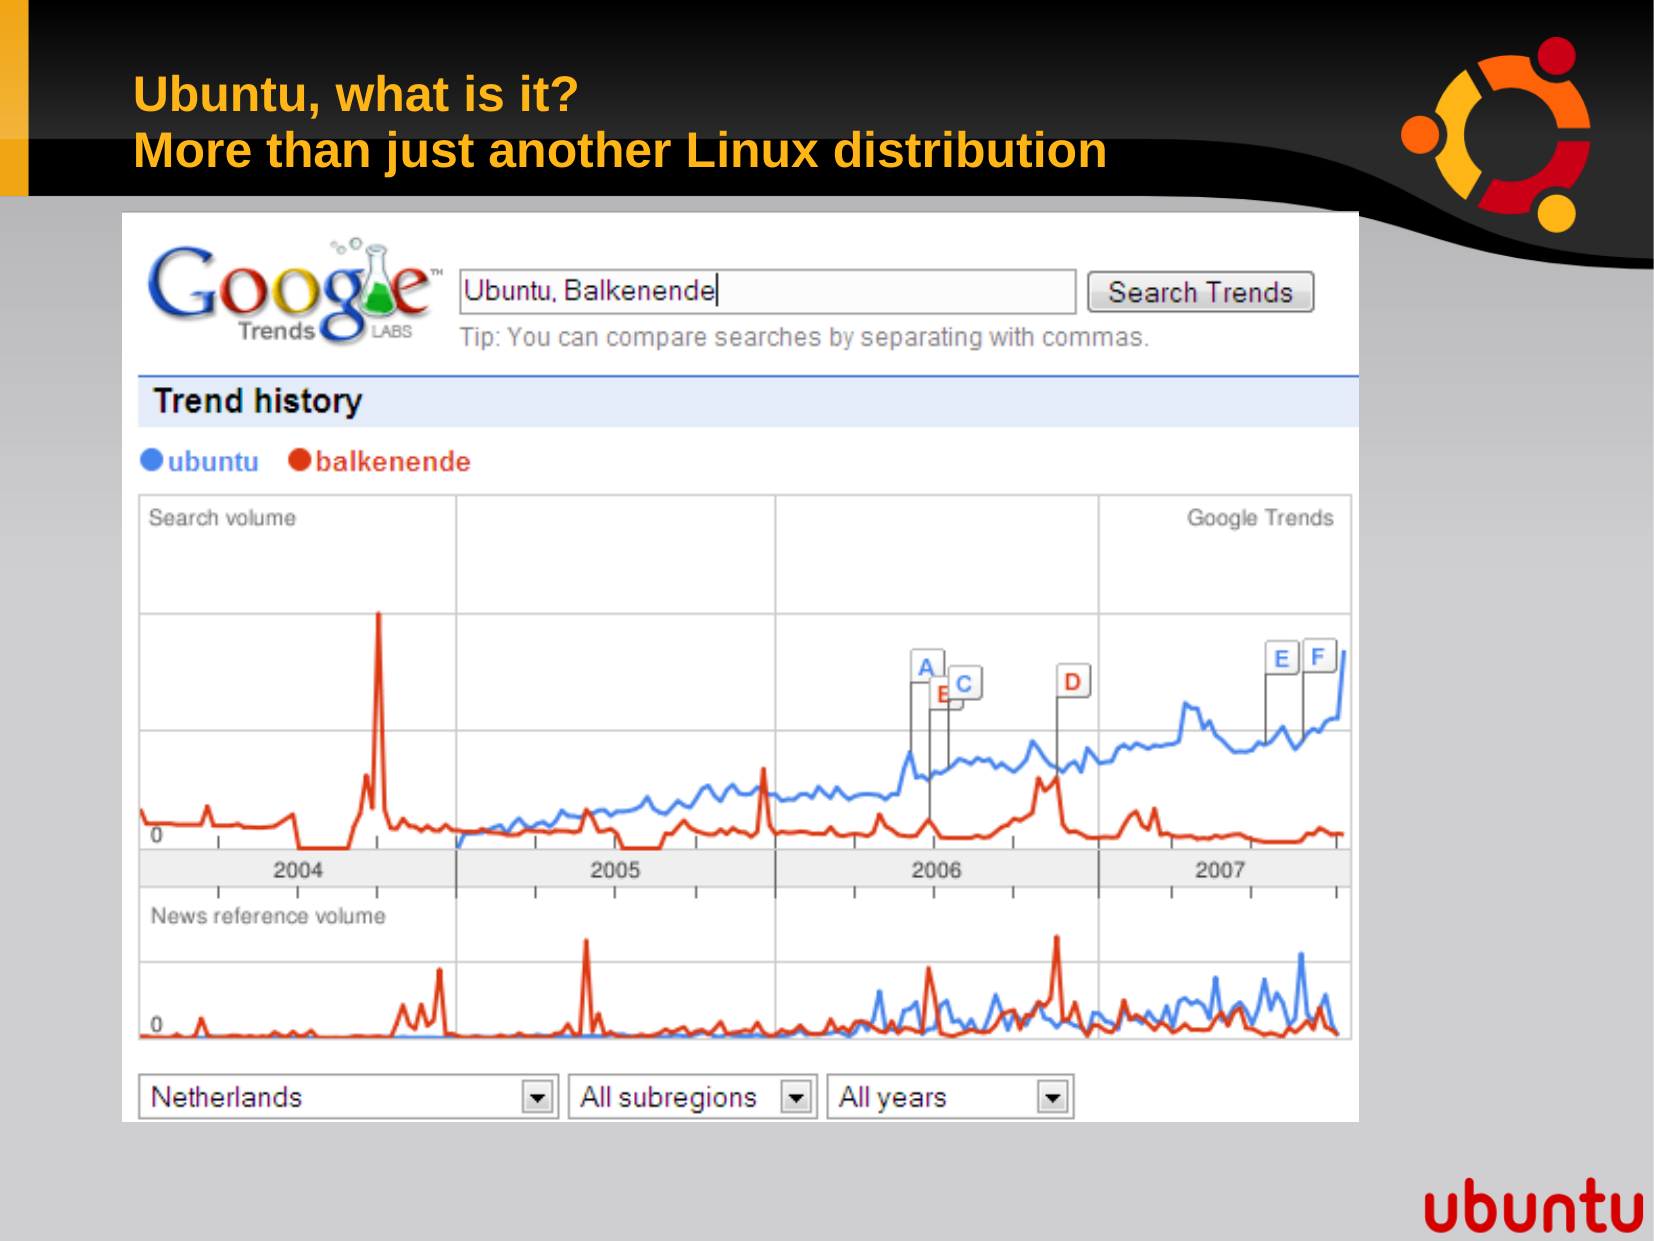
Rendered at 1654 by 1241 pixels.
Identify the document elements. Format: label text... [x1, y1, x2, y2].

picture [0, 0, 1654, 1241]
text_box Ubuntu, what is it? More than just another Linux distribution [118, 59, 1211, 186]
